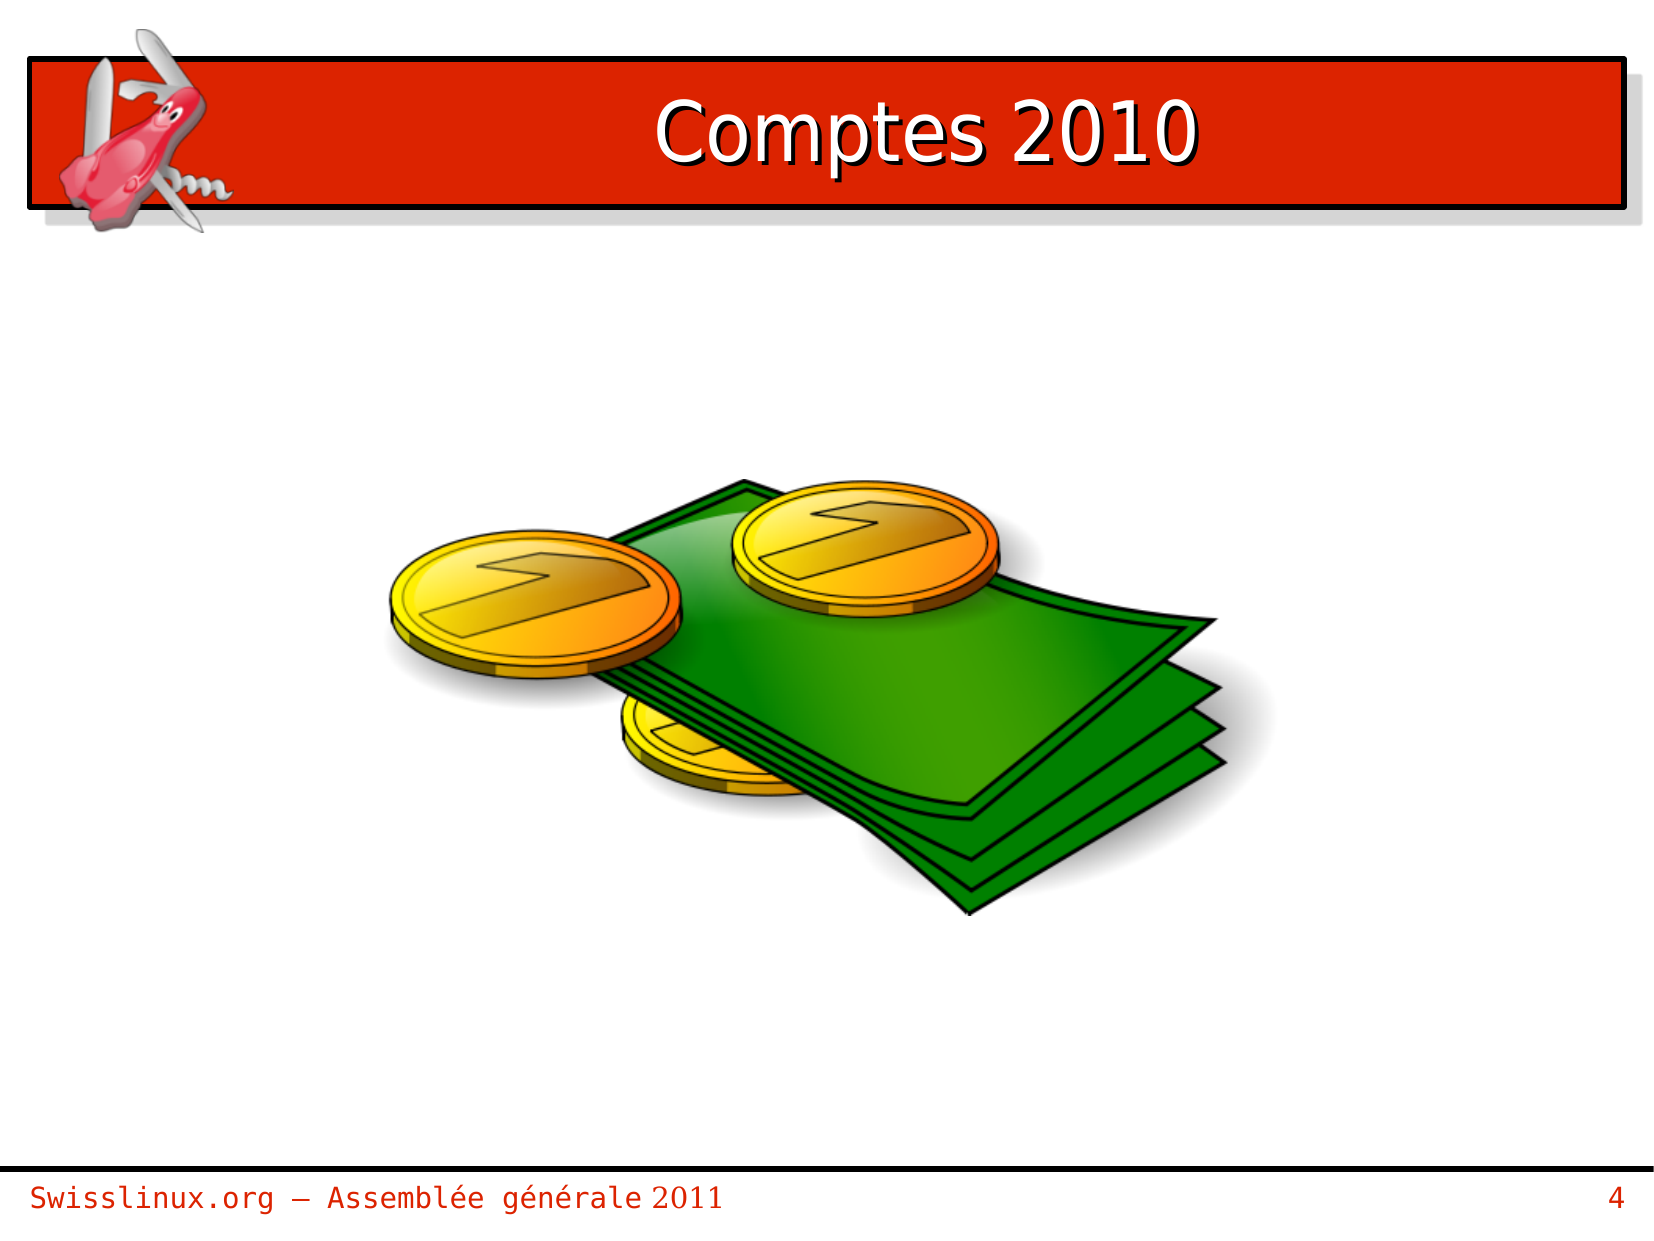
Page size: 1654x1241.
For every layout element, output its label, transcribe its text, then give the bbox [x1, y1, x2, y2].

picture [383, 479, 1278, 916]
picture [59, 29, 234, 233]
title Comptes 2010 [259, 84, 1595, 182]
